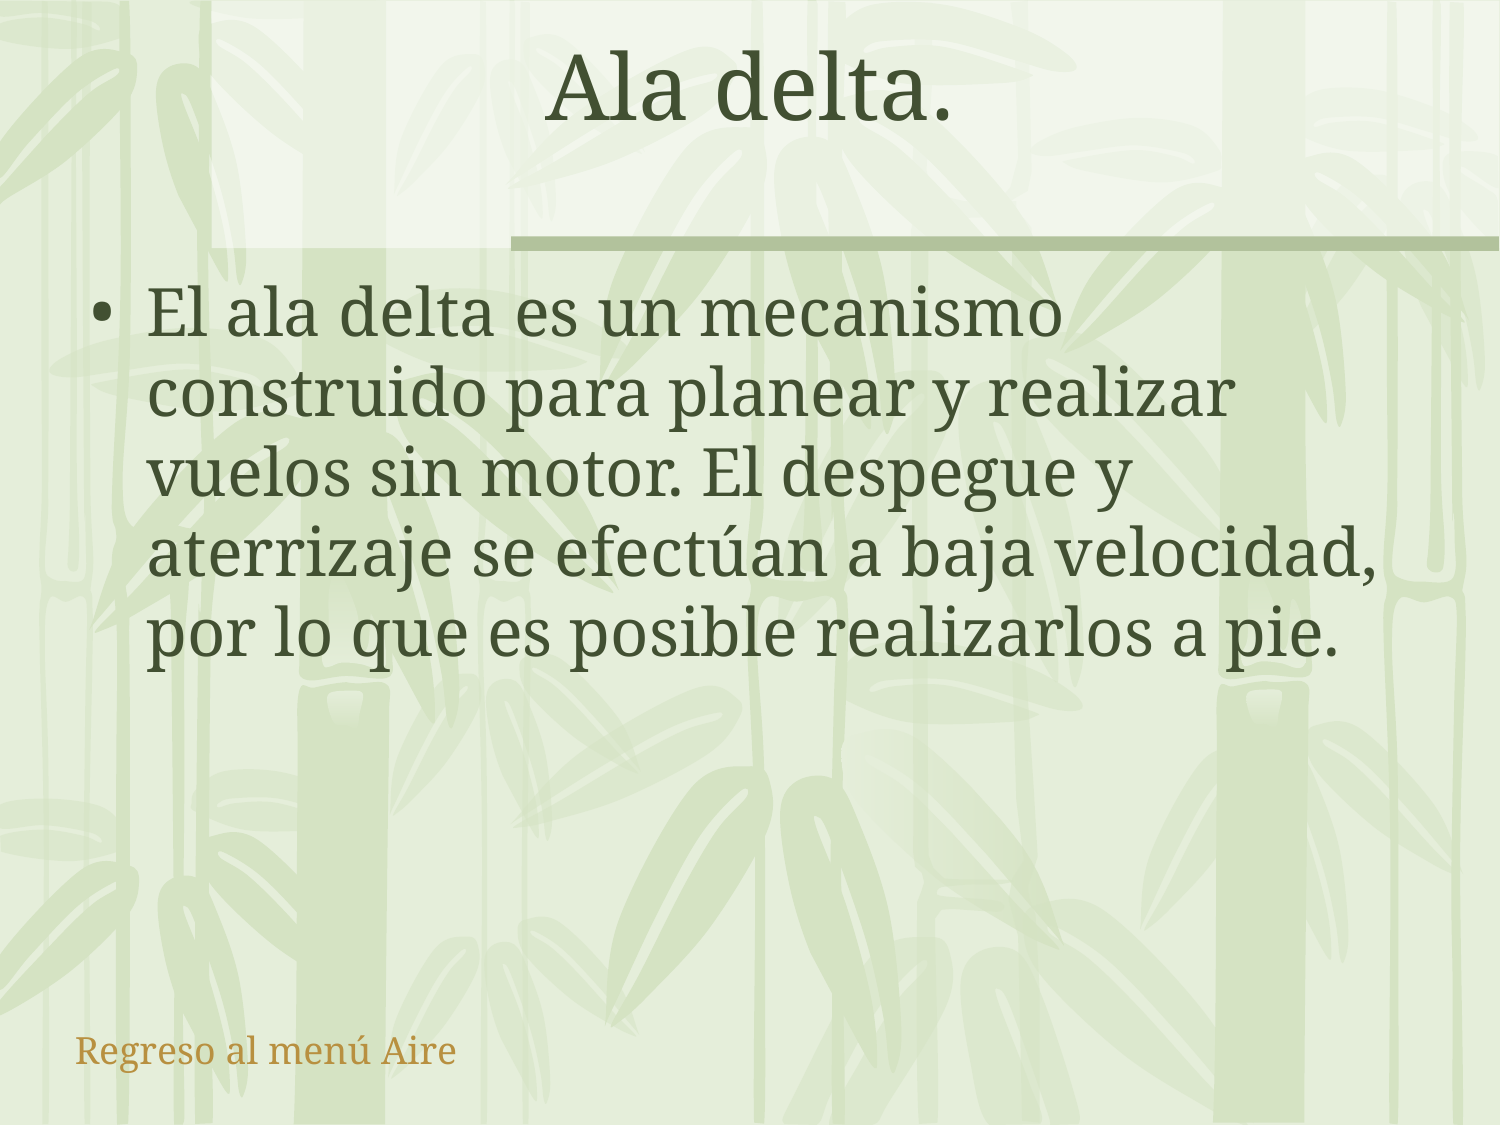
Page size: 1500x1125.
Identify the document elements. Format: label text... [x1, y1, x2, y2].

title Ala delta. [75, 21, 1426, 257]
list El ala delta es un mecanismo construido para planear y realizar vuelos sin motor. El despegue y aterrizaje se efectúan a baja velocidad, por lo que es posible realizarlos a pie. [75, 262, 1426, 1006]
text_box Regreso al menú Aire [59, 1019, 473, 1086]
